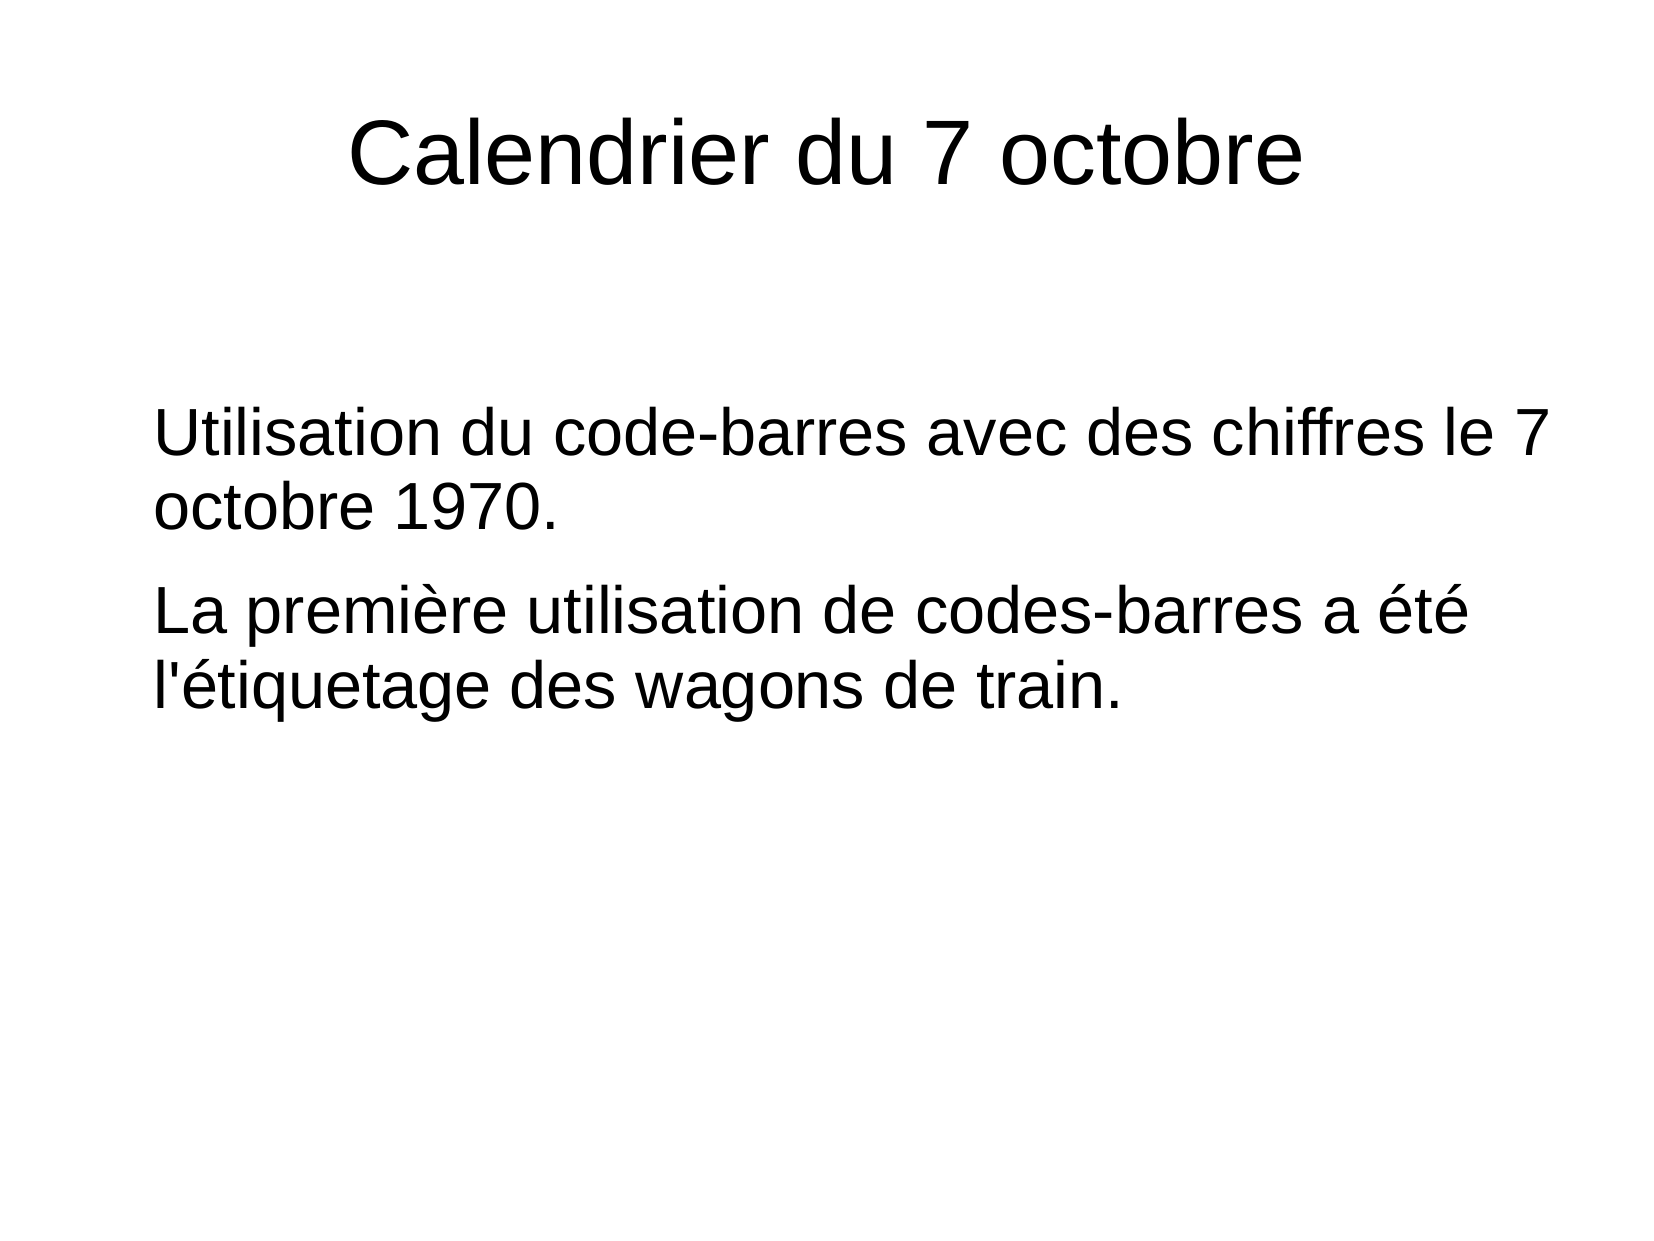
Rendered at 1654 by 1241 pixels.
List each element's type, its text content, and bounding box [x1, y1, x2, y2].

title Calendrier du 7 octobre [82, 49, 1571, 257]
list Utilisation du code-barres avec des chiffres le 7 octobre 1970. La première utilisation de codes-barres a été l'étiquetage des wagons de train. [82, 290, 1571, 749]
